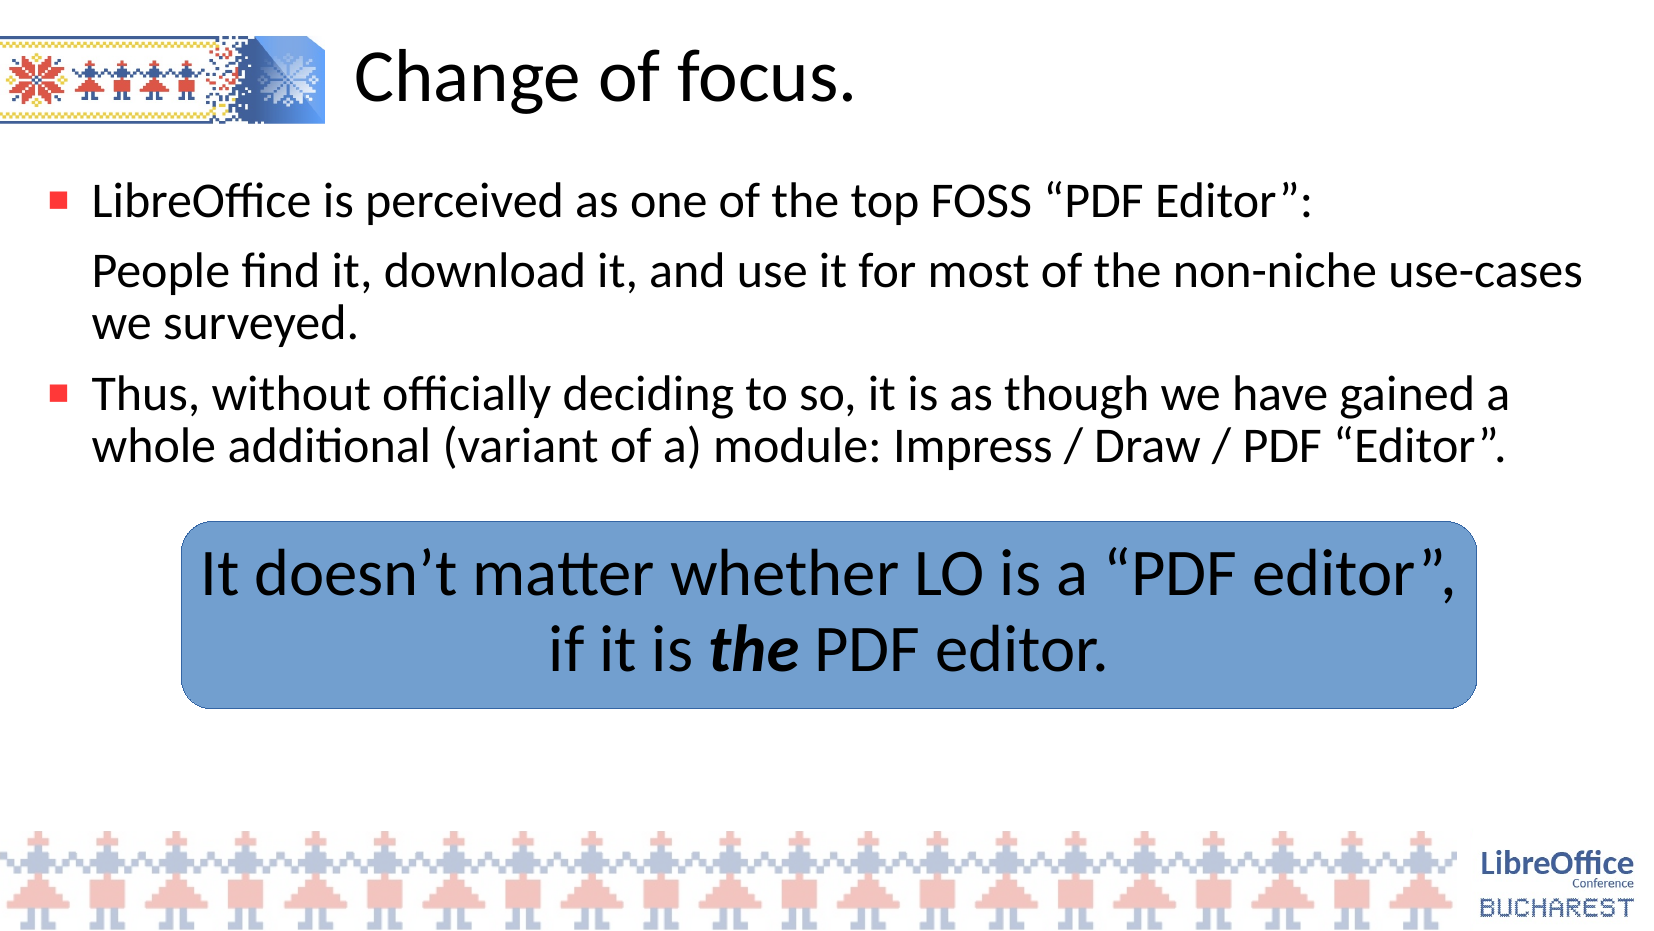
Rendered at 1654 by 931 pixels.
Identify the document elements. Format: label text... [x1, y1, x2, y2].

text_box It doesn’t matter whether LO is a “PDF editor”, if it is the PDF editor. [181, 521, 1477, 709]
title Change of focus. [354, 23, 1625, 142]
list LibreOffice is perceived as one of the top FOSS “PDF Editor”: People find it, download it, and use it for most of the non-niche use-cases we surveyed. Thus, without officially deciding to so, it is as though we have gained a whole additional (variant of a) module: Impress / Draw / PDF “Editor”. [47, 177, 1625, 803]
subtitle eyalroz1@gmx.com [0, 35, 325, 124]
subtitle eyalroz1@gmx.com [1580, 812, 1640, 931]
